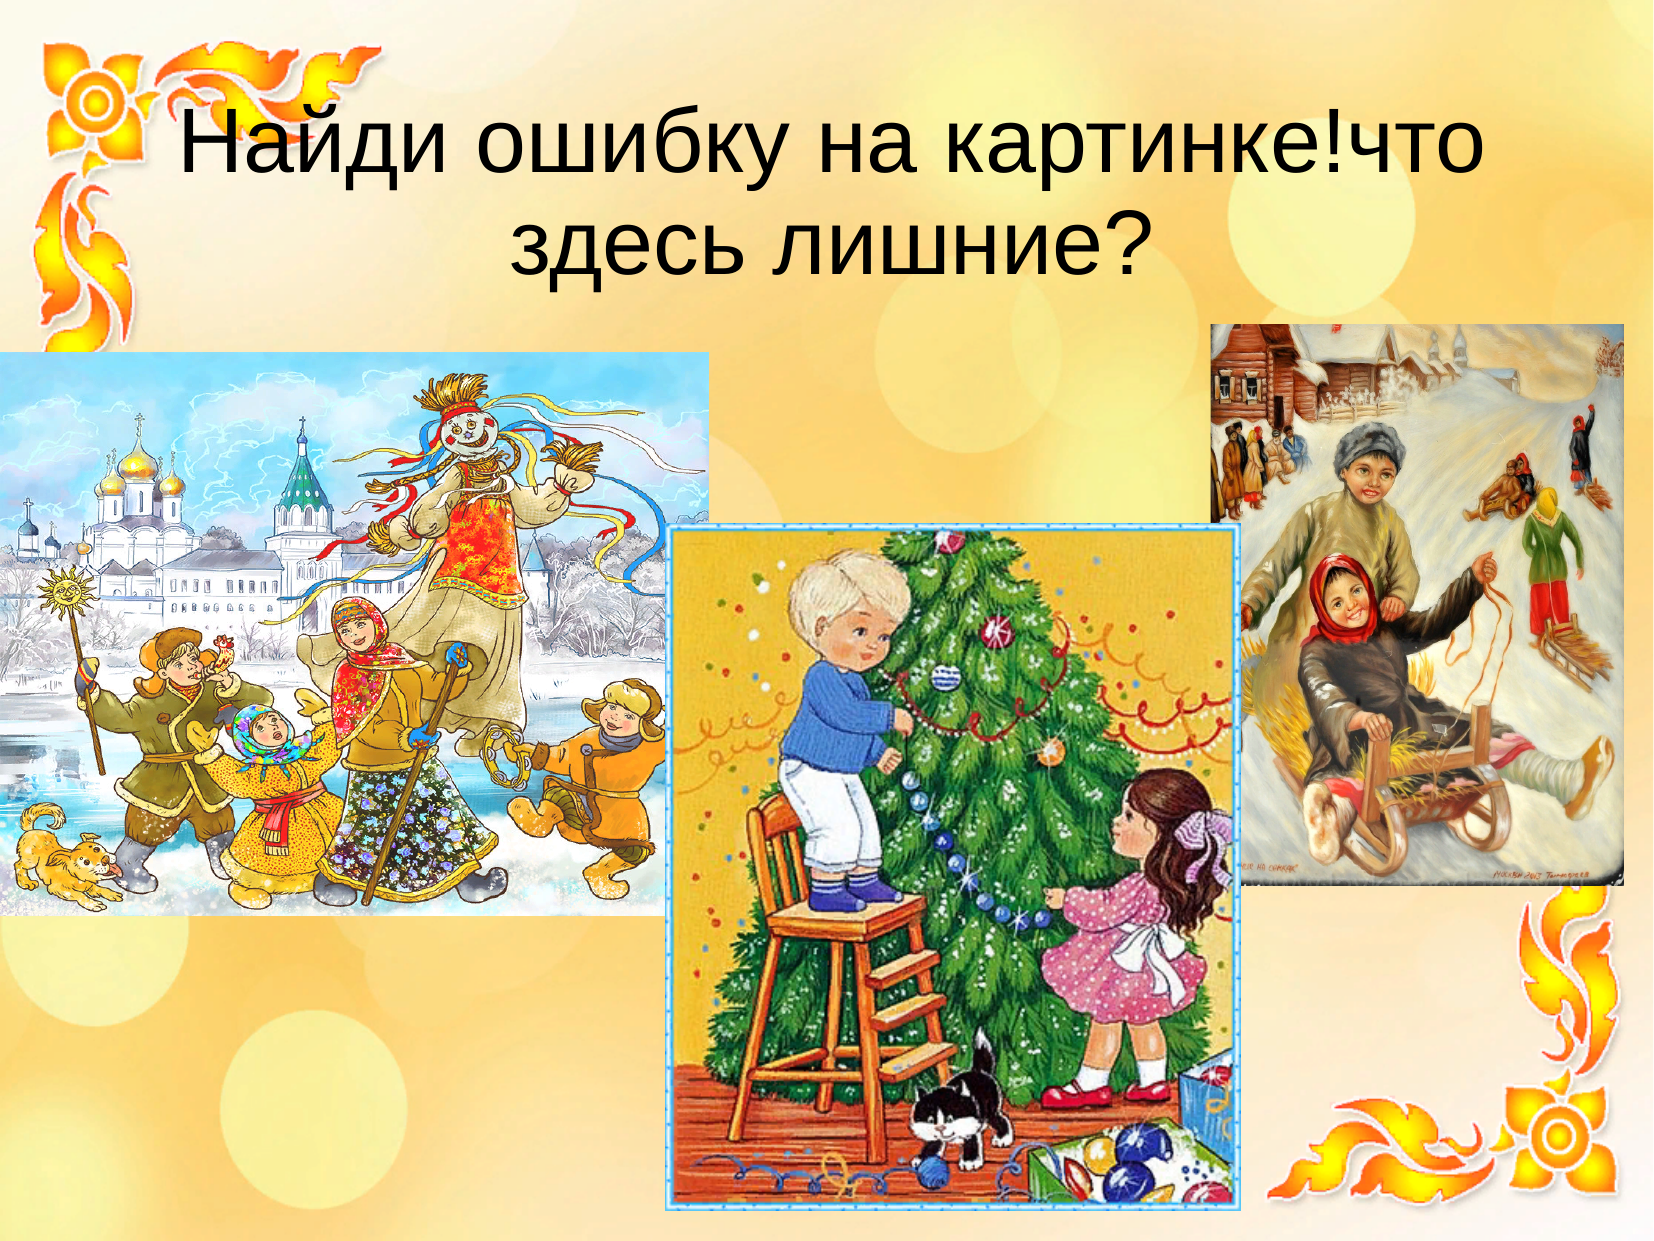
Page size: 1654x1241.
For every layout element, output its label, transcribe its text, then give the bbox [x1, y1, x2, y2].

picture [0, 0, 1654, 1241]
title Найди ошибку на картинке!что здесь лишние? [88, 37, 1577, 346]
